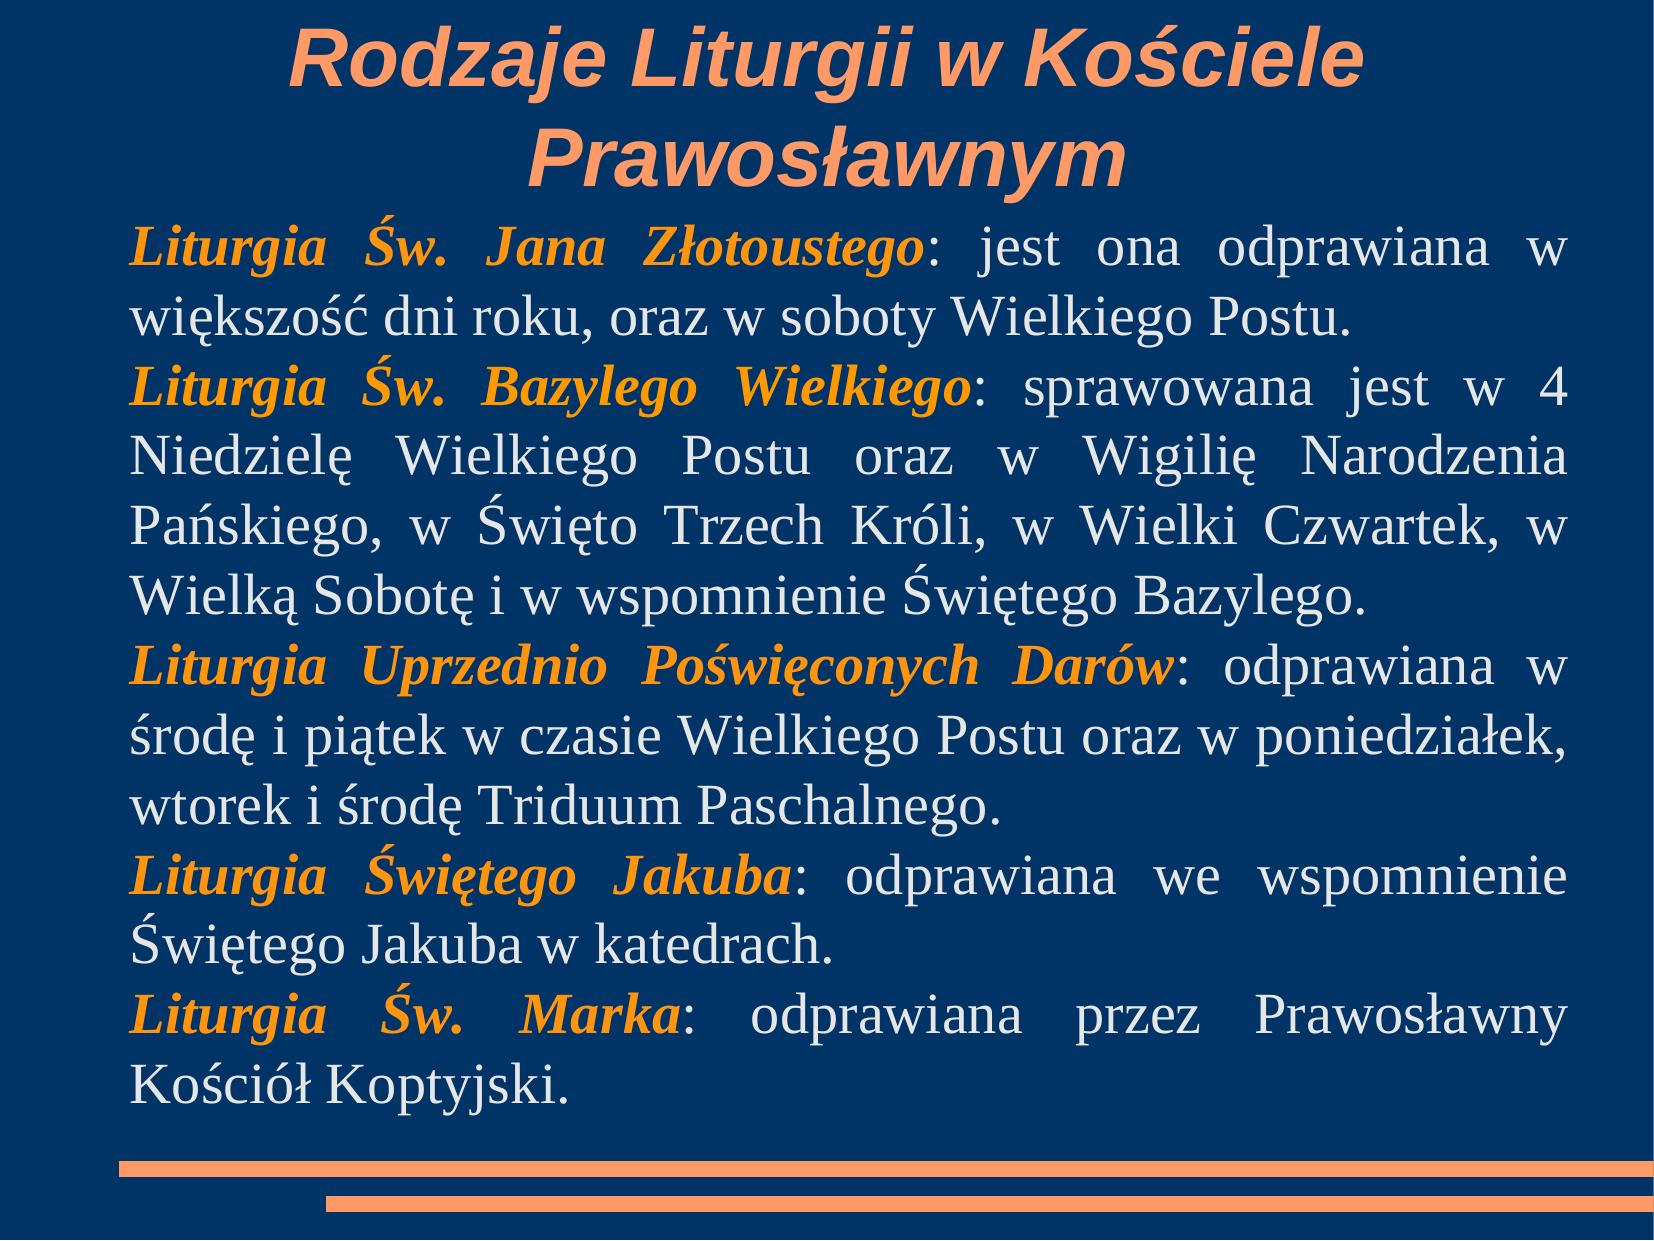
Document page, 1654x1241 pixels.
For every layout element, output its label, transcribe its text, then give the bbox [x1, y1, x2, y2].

list Liturgia Św. Jana Złotoustego: jest ona odprawiana w większość dni roku, oraz w soboty Wielkiego Postu. Liturgia Św. Bazylego Wielkiego: sprawowana jest w 4 Niedzielę Wielkiego Postu oraz w Wigilię Narodzenia Pańskiego, w Święto Trzech Króli, w Wielki Czwartek, w Wielką Sobotę i w wspomnienie Świętego Bazylego. Liturgia Uprzednio Poświęconych Darów: odprawiana w środę i piątek w czasie Wielkiego Postu oraz w poniedziałek, wtorek i środę Triduum Paschalnego. Liturgia Świętego Jakuba: odprawiana we wspomnienie Świętego Jakuba w katedrach. Liturgia Św. Marka: odprawiana przez Prawosławny Kościół Koptyjski. [129, 207, 1570, 1158]
title Rodzaje Liturgii w Kościele Prawosławnym [121, 0, 1534, 208]
